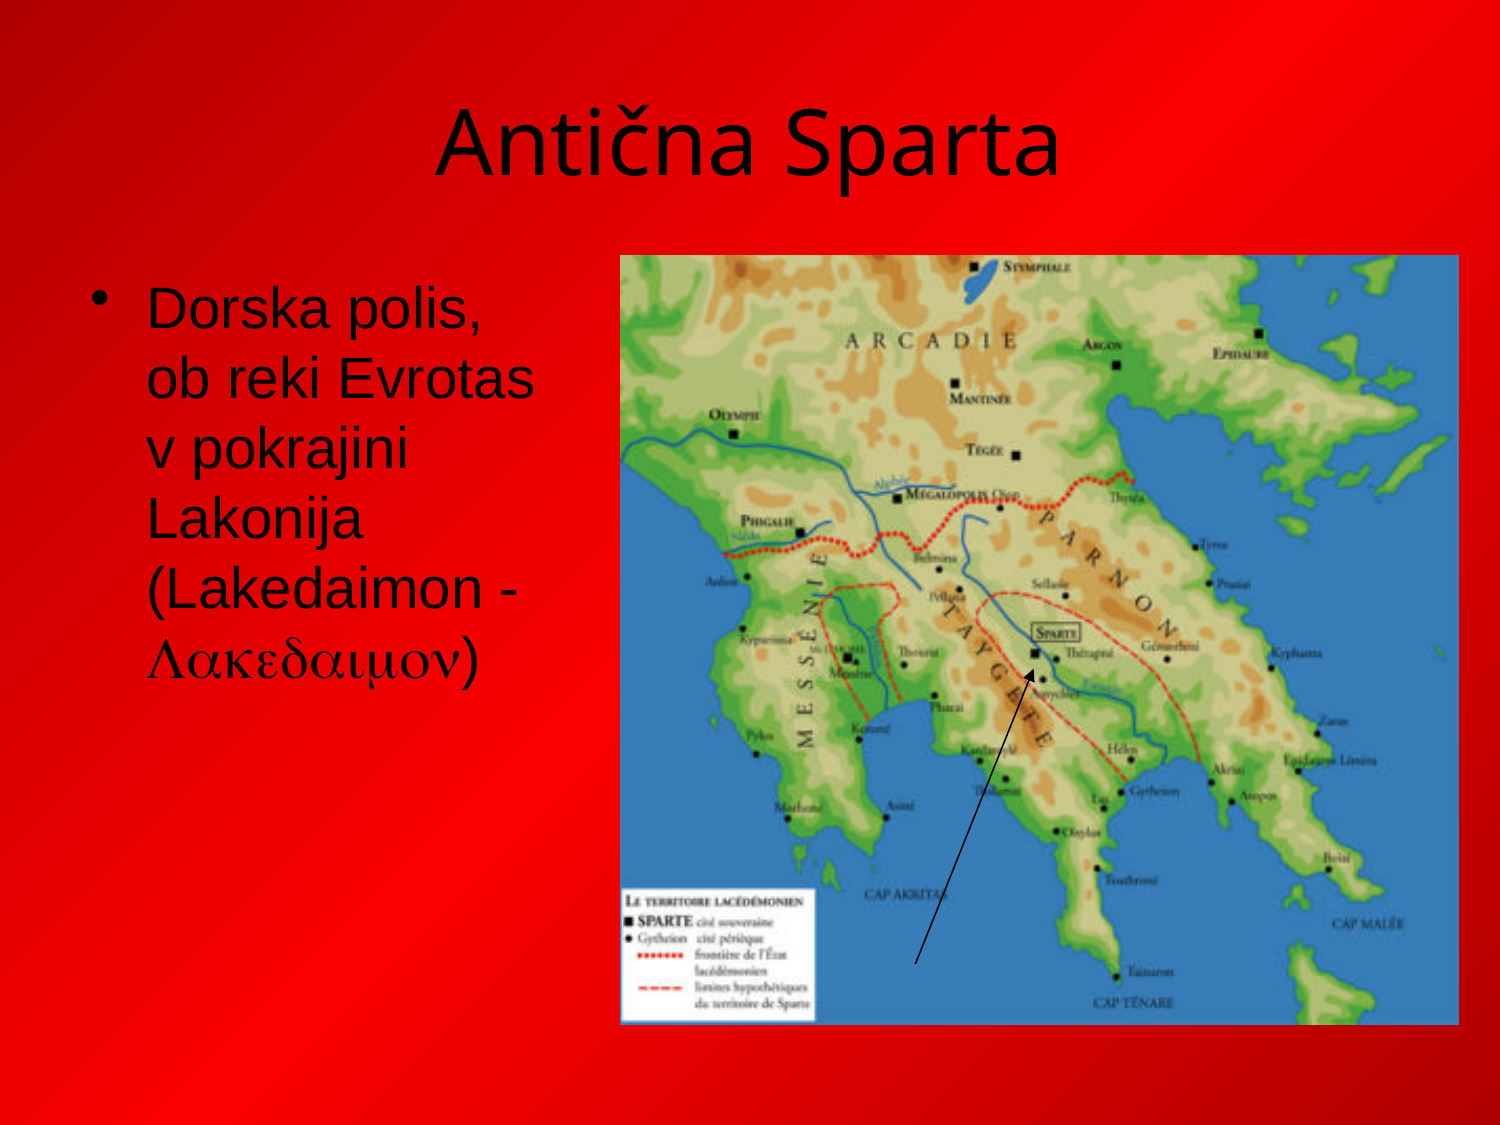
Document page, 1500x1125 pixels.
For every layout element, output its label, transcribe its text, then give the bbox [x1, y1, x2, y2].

picture [620, 255, 1459, 1025]
title Antična Sparta [75, 45, 1425, 233]
list Dorska polis, ob reki Evrotas v pokrajini Lakonija (Lakedaimon - Lakedaimon) [75, 262, 561, 1005]
